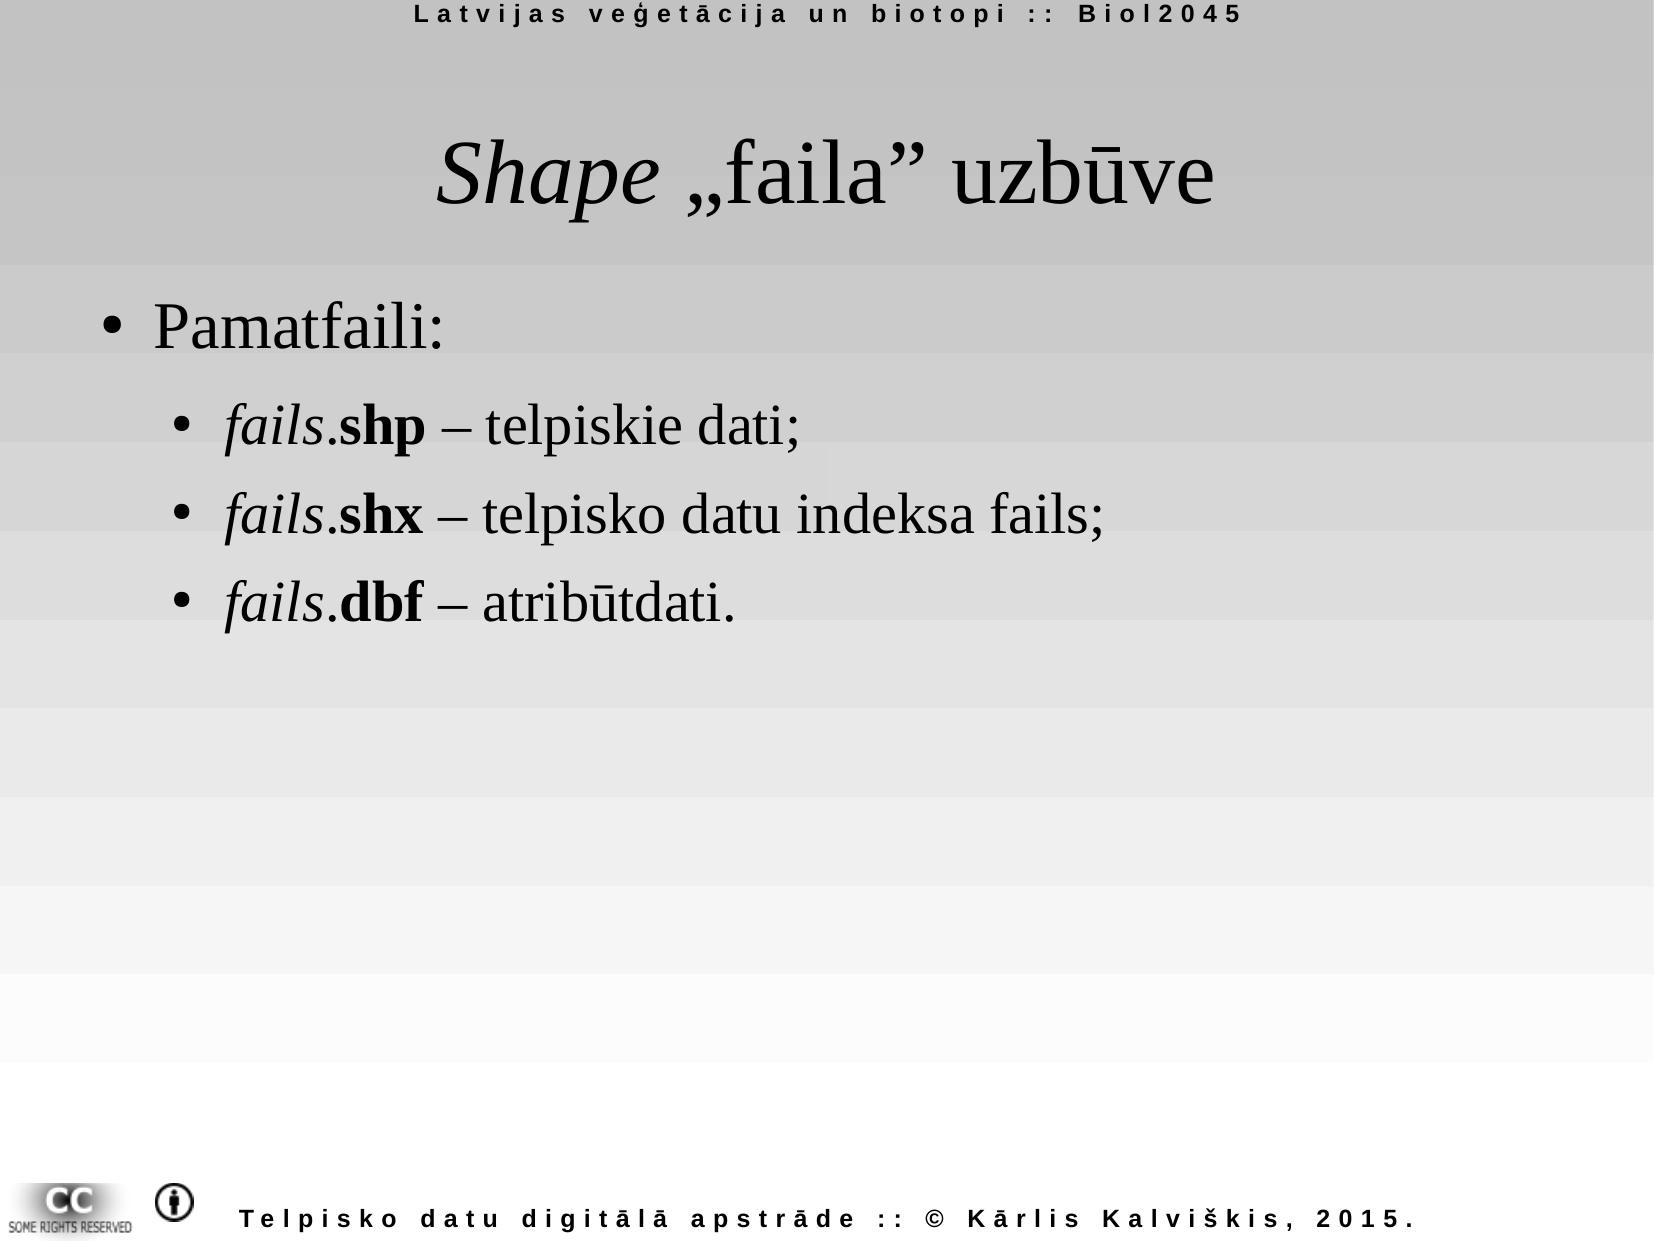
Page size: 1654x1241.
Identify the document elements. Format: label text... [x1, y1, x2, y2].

list Pamatfaili: fails.shp – telpiskie dati; fails.shx – telpisko datu indeksa fails; fails.dbf – atribūtdati. [82, 289, 1571, 1098]
title Shape „faila” uzbūve [29, 56, 1625, 289]
picture [0, 0, 1654, 1241]
